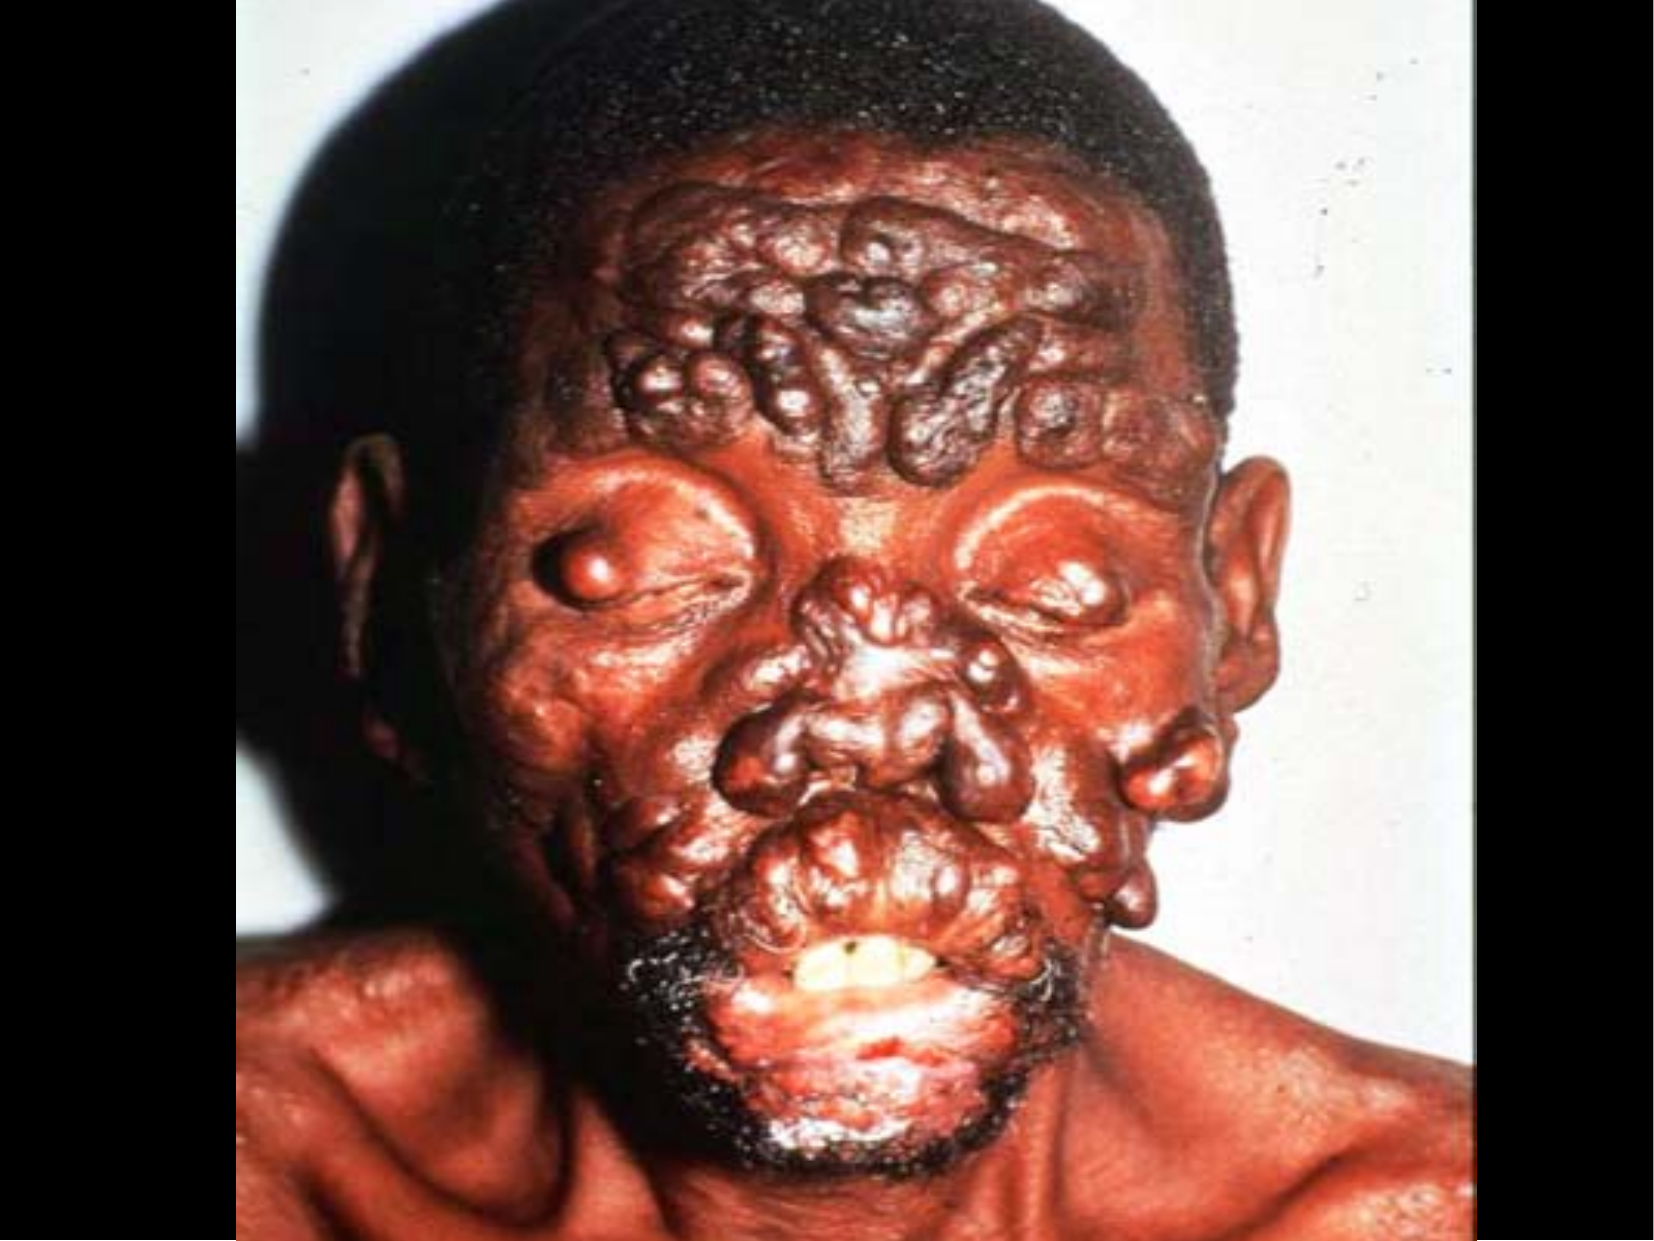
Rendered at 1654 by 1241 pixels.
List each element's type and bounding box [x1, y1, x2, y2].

picture [236, 0, 1477, 1241]
